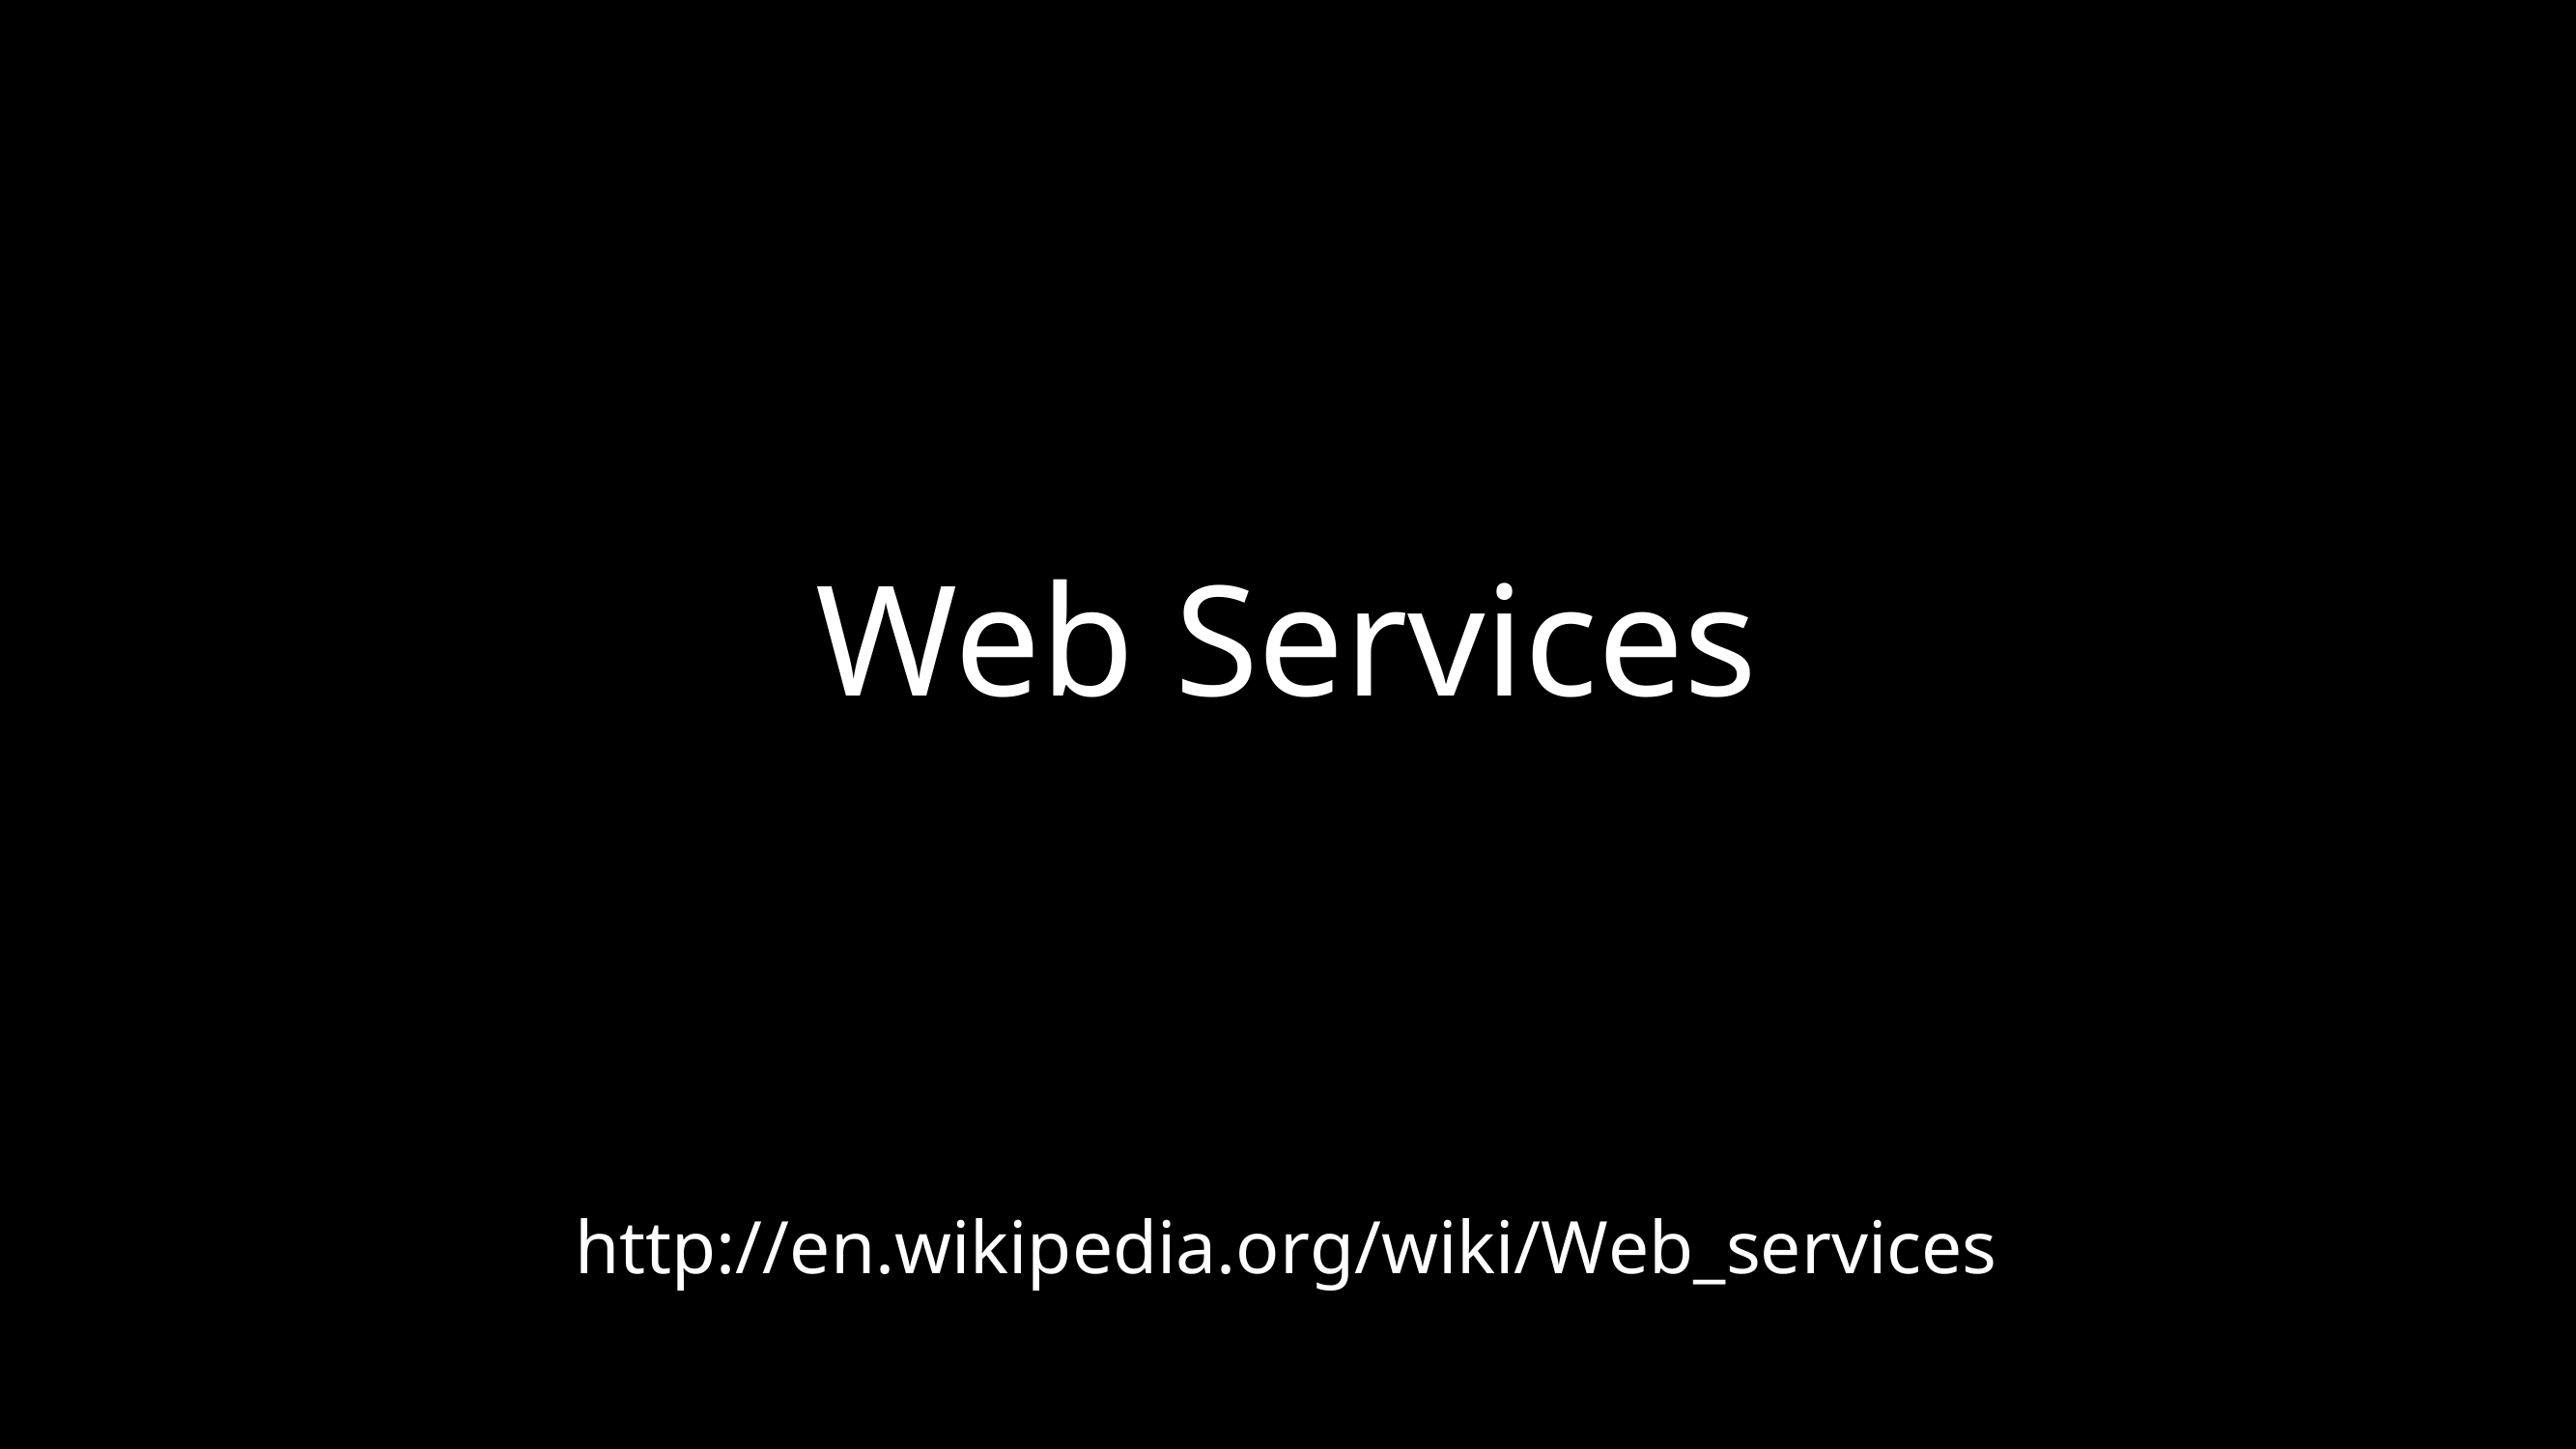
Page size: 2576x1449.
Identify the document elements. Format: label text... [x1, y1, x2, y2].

title Web Services [183, 243, 2392, 733]
text_box http://en.wikipedia.org/wiki/Web_services [575, 1201, 1998, 1289]
